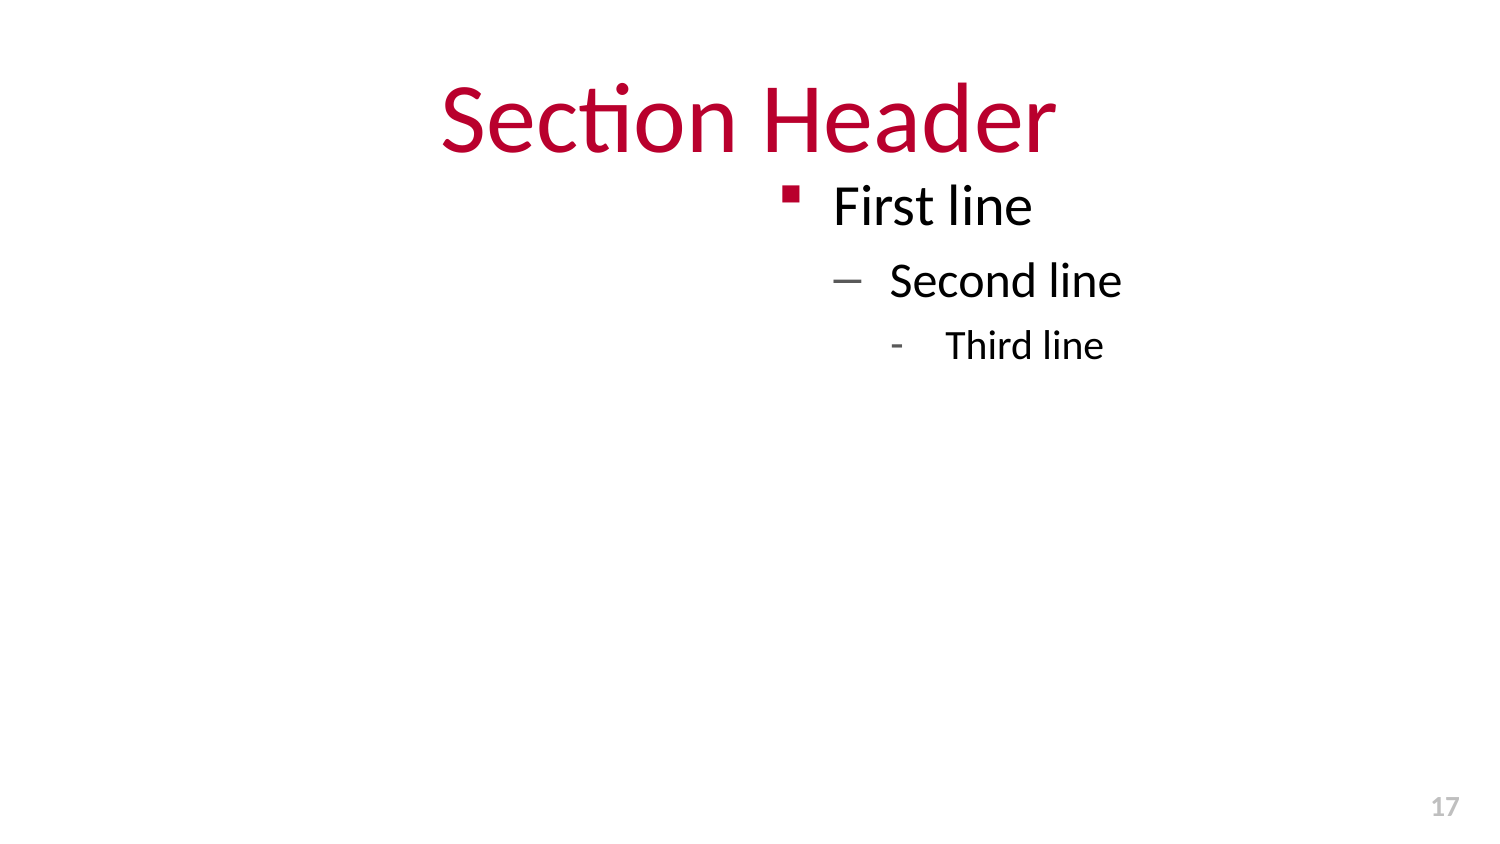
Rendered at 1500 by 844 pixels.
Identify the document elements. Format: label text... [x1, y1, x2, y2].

list First line Second line Third line [762, 159, 1397, 760]
title Section Header [103, 45, 1397, 140]
slide_number <number> [1125, 782, 1475, 828]
